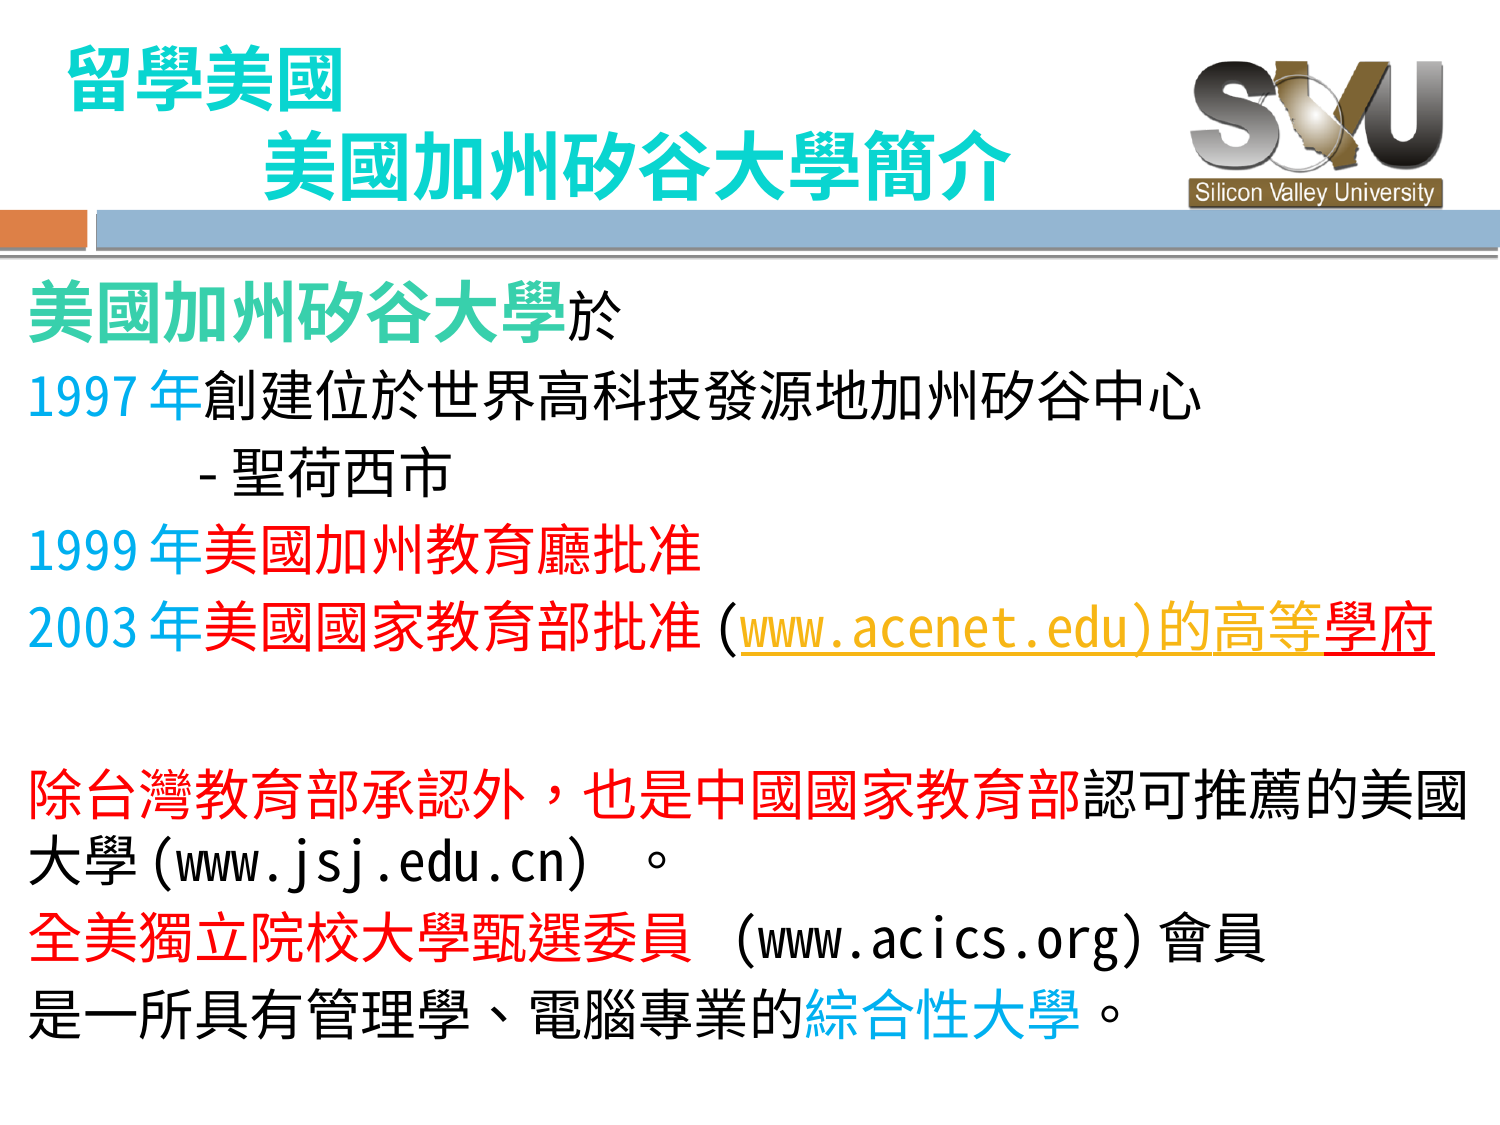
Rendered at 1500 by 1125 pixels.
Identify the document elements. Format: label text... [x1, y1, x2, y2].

picture [1187, 57, 1445, 211]
list 美國加州矽谷大學於 1997年創建位於世界高科技發源地加州矽谷中心 -聖荷西市 1999年美國加州教育廳批准 2003年美國國家教育部批准(www.acenet.edu)的高等學府 除台灣教育部承認外，也是中國國家教育部認可推薦的美國大學(www.jsj.edu.cn) 。 全美獨立院校大學甄選委員 (www.acics.org)會員 是一所具有管理學、電腦專業的綜合性大學。 [0, 262, 1500, 1071]
text_box 留學美國 美國加州矽谷大學簡介 [63, 34, 1088, 210]
